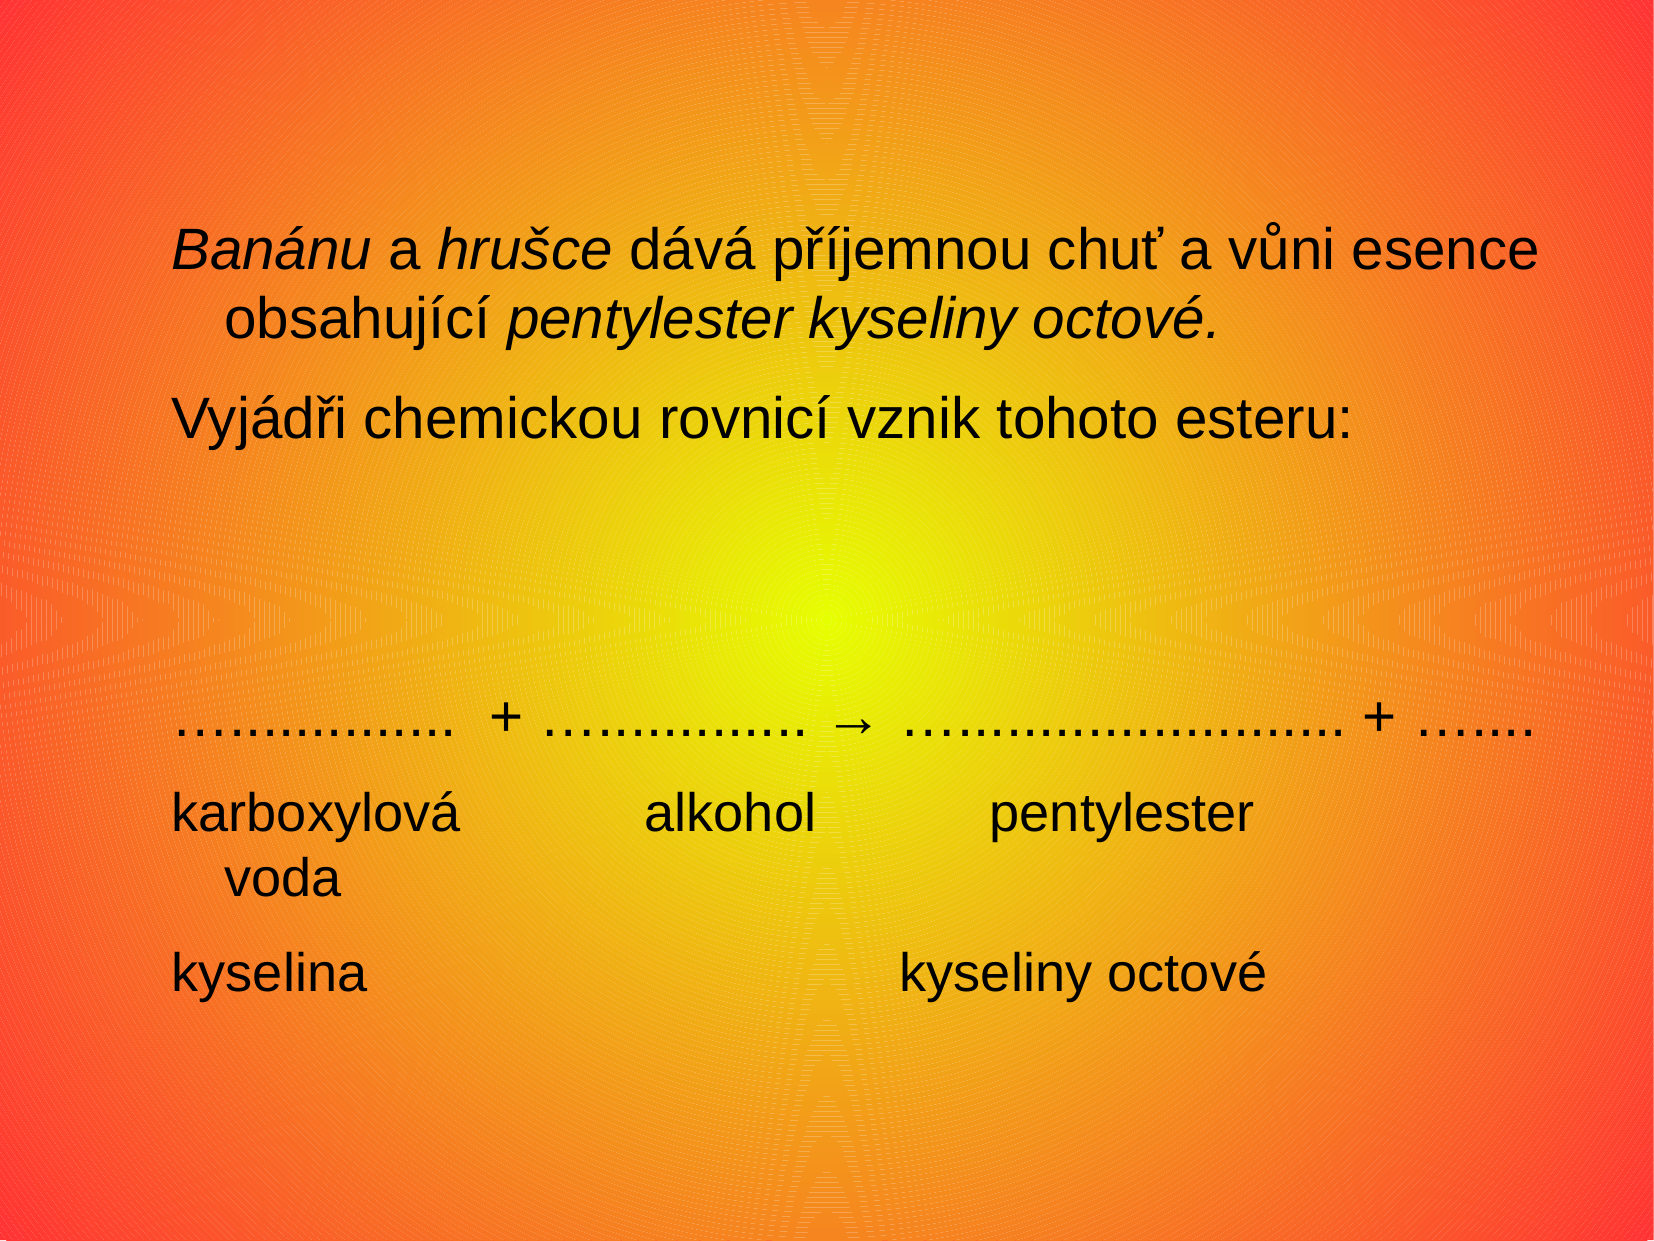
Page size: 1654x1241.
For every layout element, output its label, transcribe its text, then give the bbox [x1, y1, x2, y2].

list Banánu a hrušce dává příjemnou chuť a vůni esence obsahující pentylester kyseliny octové. Vyjádři chemickou rovnicí vznik tohoto esteru: ….............. + …............. → …........................ + ….... karboxylová alkohol pentylester voda kyselina kyseliny octové [82, 210, 1571, 1030]
